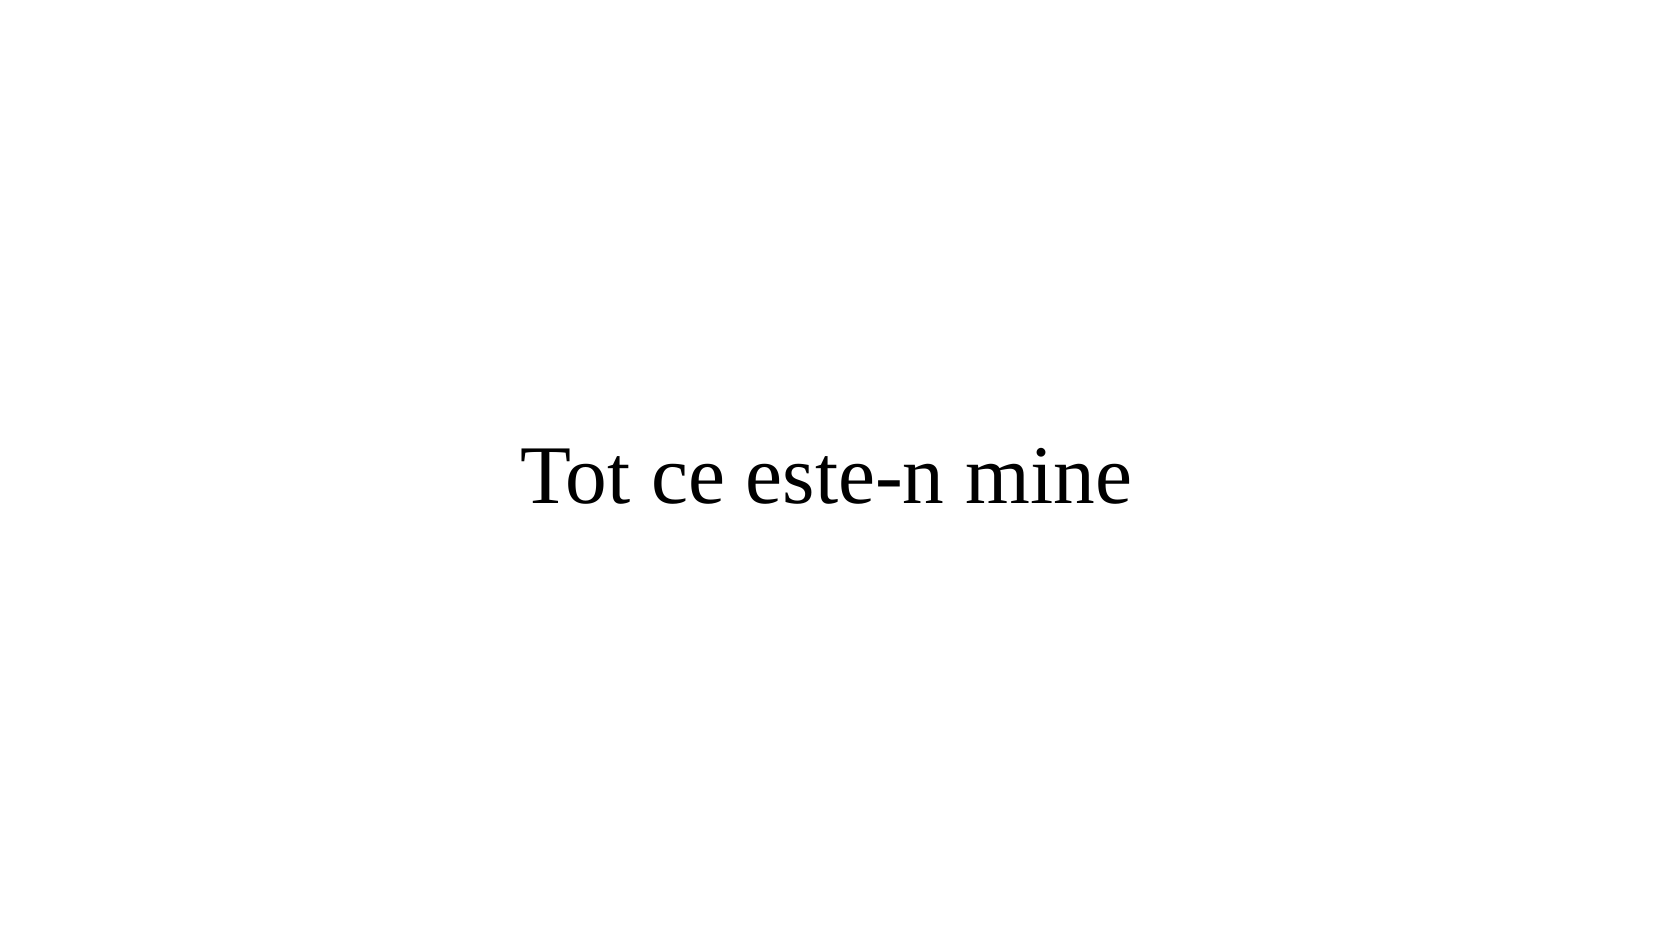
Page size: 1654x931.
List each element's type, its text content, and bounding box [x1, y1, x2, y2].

title Tot ce este-n mine [165, 420, 1489, 521]
